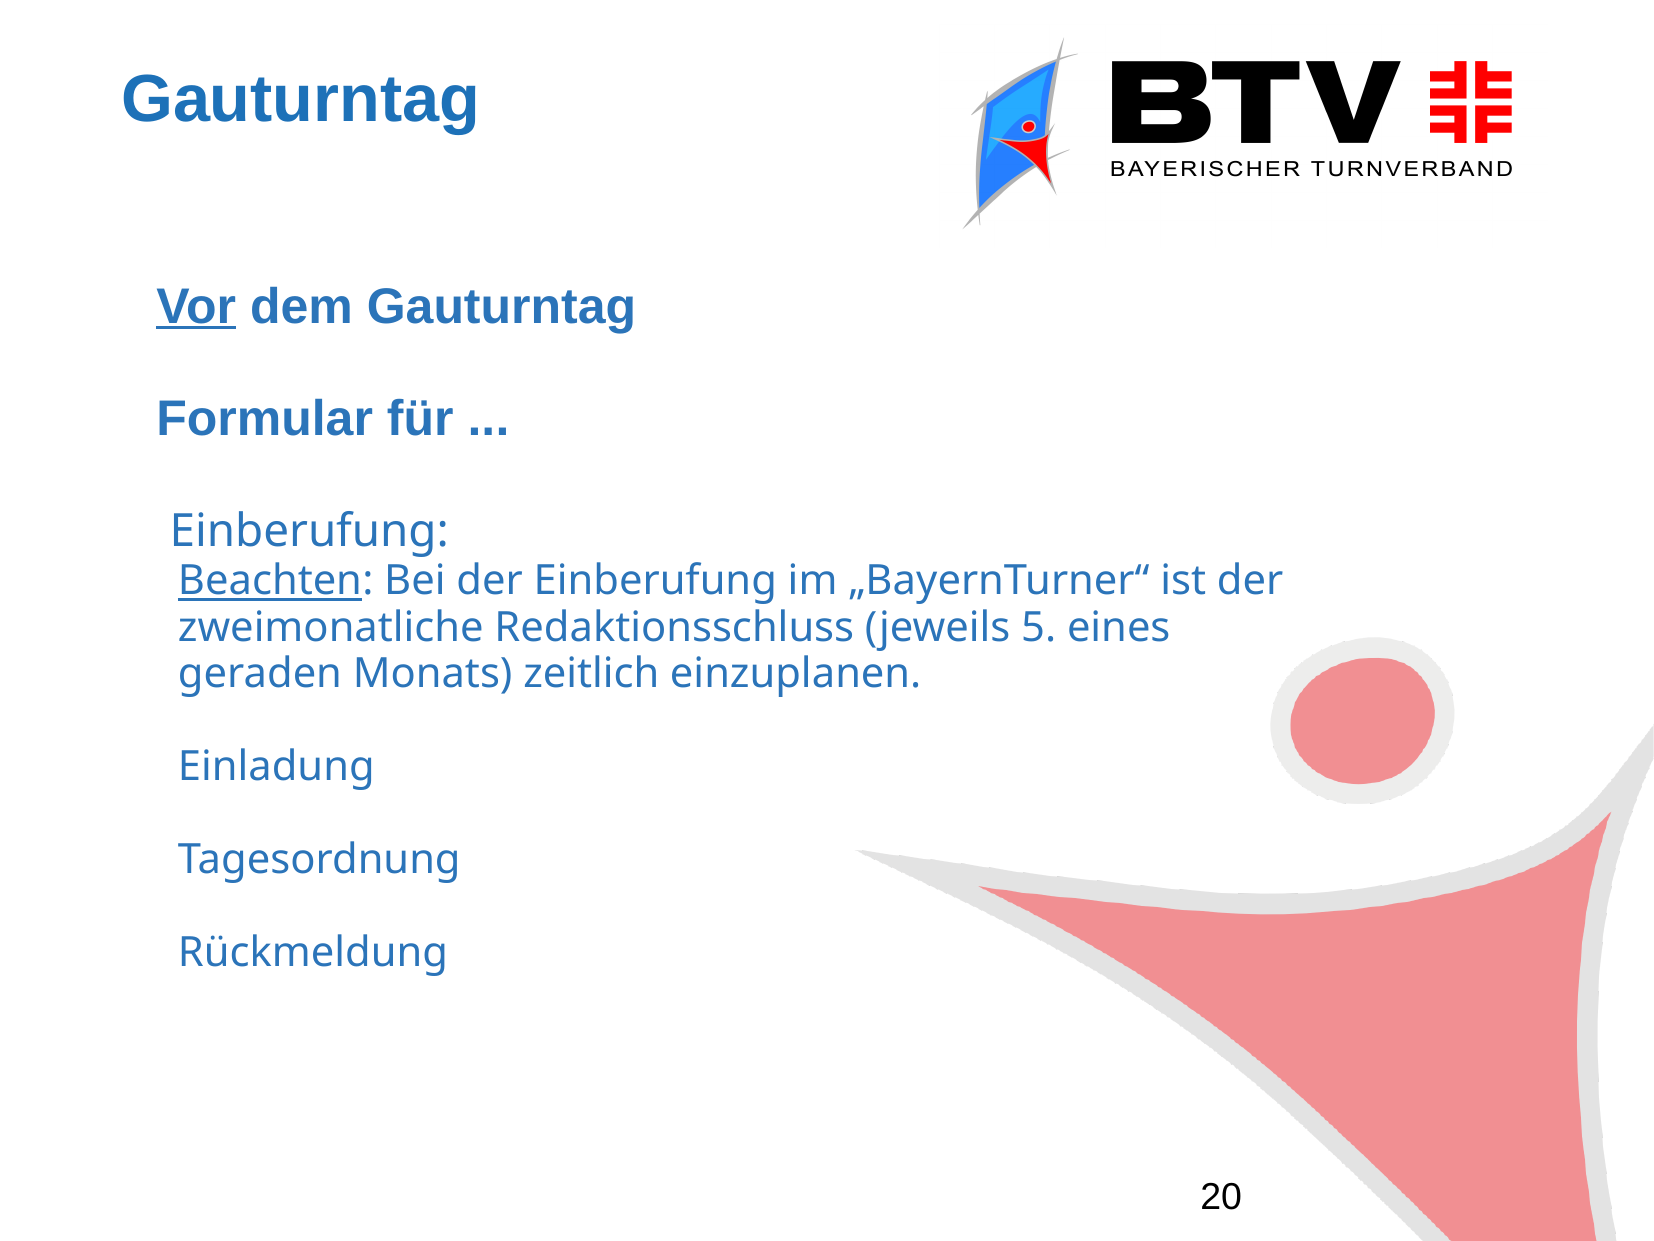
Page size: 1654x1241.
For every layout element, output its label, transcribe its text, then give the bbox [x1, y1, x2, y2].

title Gauturntag [106, 54, 892, 201]
picture [854, 637, 1654, 1241]
text_box <Nummer> [1185, 1169, 1571, 1216]
picture [939, 24, 1548, 248]
subtitle Vor dem Gauturntag Formular für ... Einberufung: Beachten: Bei der Einberufung im „BayernTurner“ ist der zweimonatliche Redaktionsschluss (jeweils 5. eines geraden Monats) zeitlich einzuplanen. Einladung Tagesordnung Rückmeldung [141, 271, 1607, 1158]
